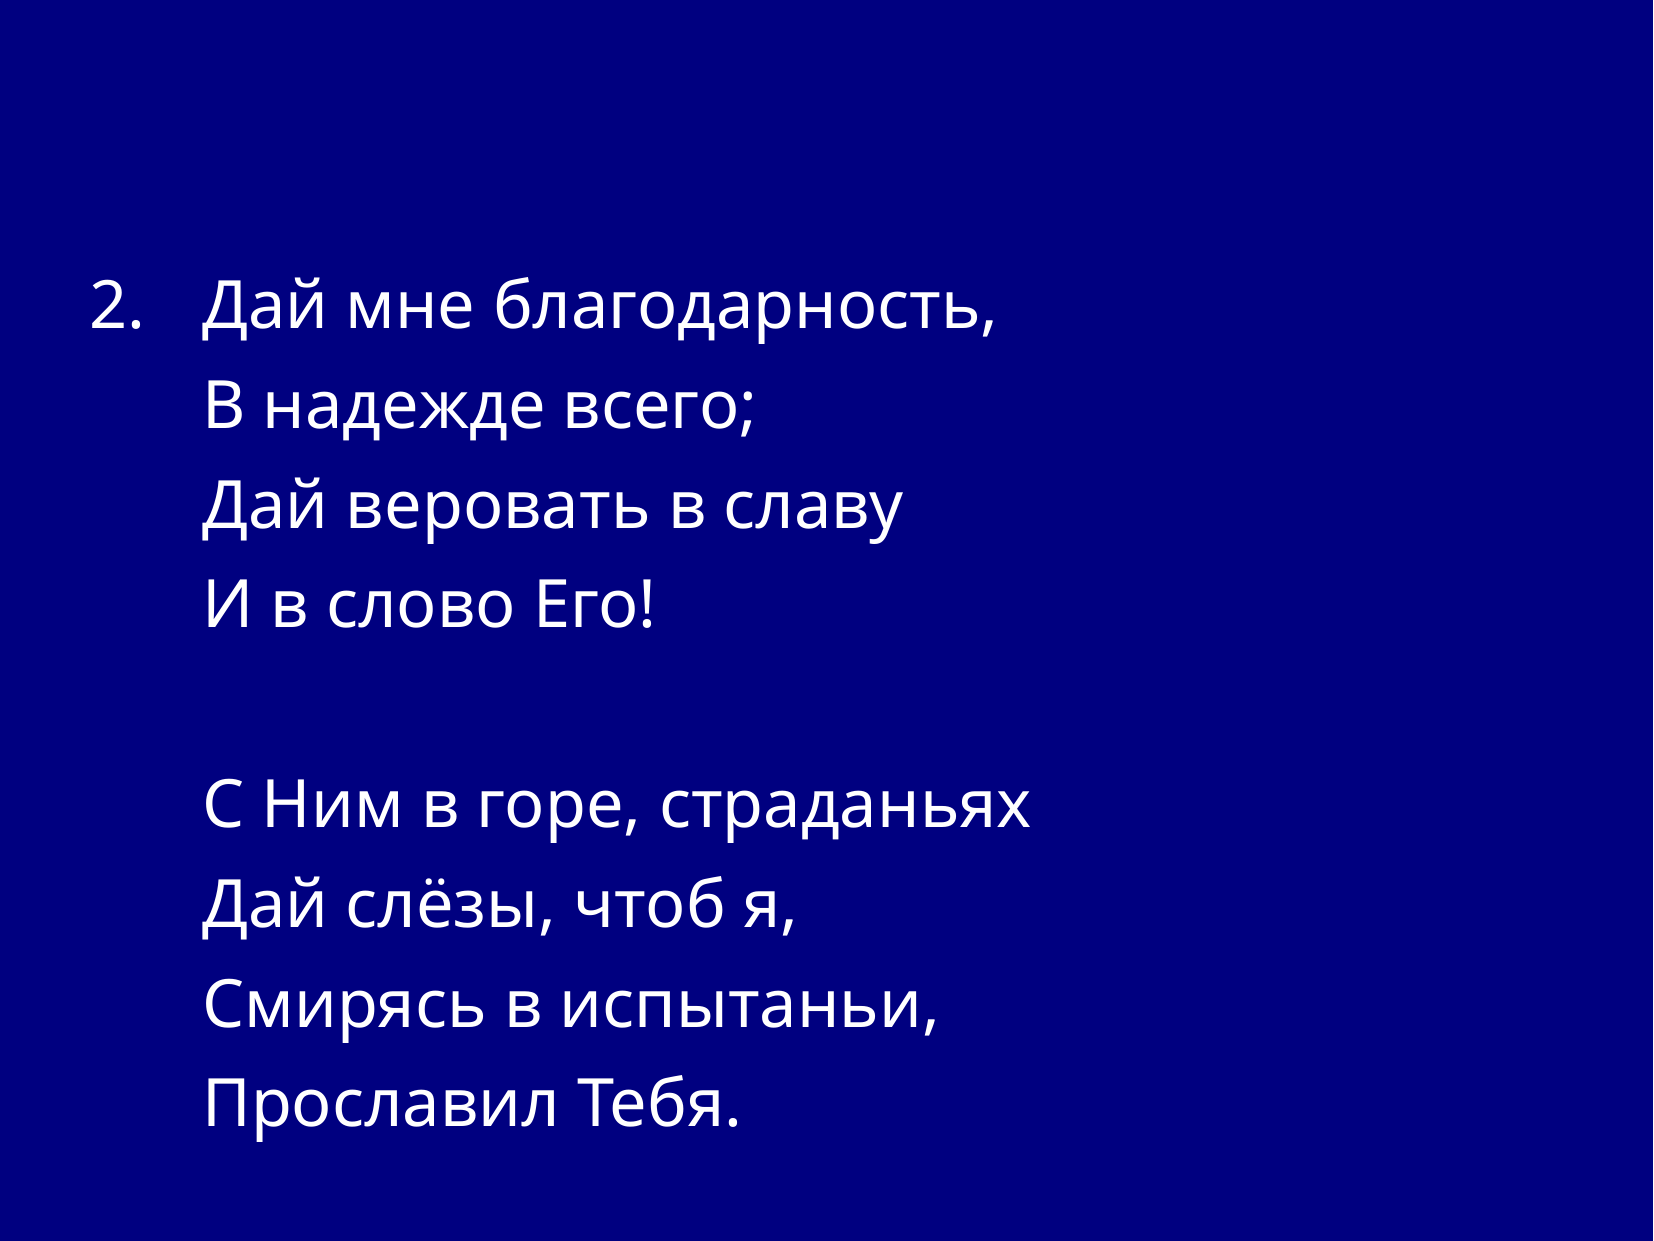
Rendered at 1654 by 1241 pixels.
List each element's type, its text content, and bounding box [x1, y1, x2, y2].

text_box 2. Дай мне благодарность, В надежде всего; Дай веровать в славу И в слово Его! С Ним в горе, страданьях Дай слёзы, чтоб я, Смирясь в испытаньи, Прославил Тебя. [75, 150, 1576, 1163]
